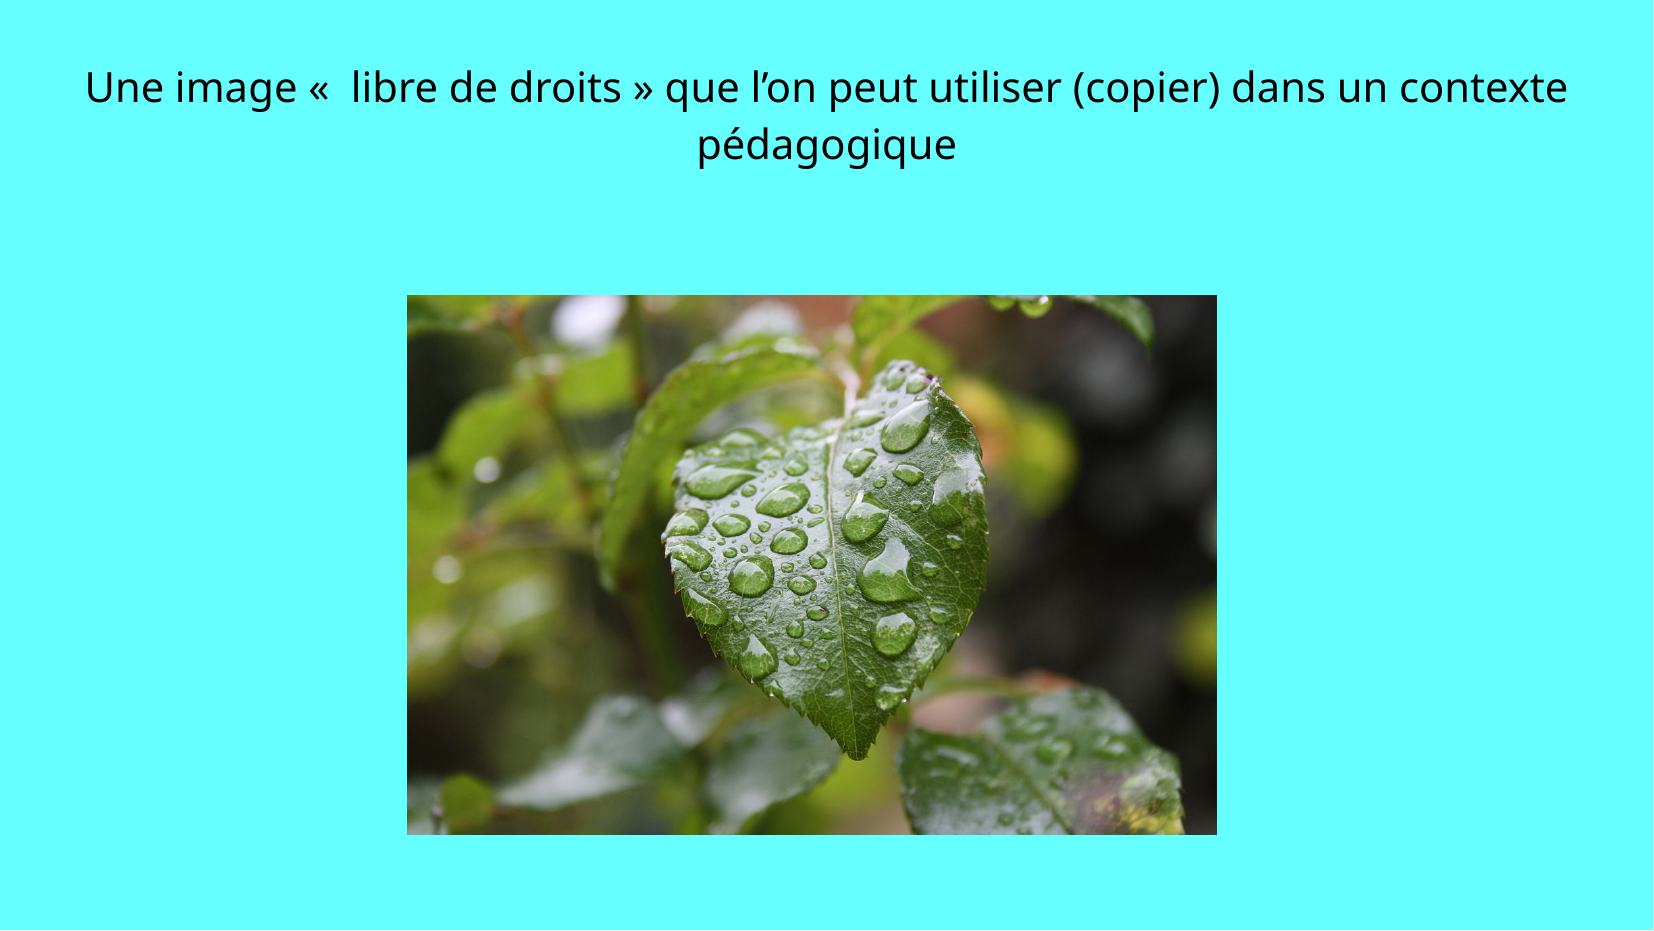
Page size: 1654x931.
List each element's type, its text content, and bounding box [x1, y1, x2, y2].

title Une image « libre de droits » que l’on peut utiliser (copier) dans un contexte pédagogique [82, 37, 1571, 193]
picture [407, 295, 1217, 835]
